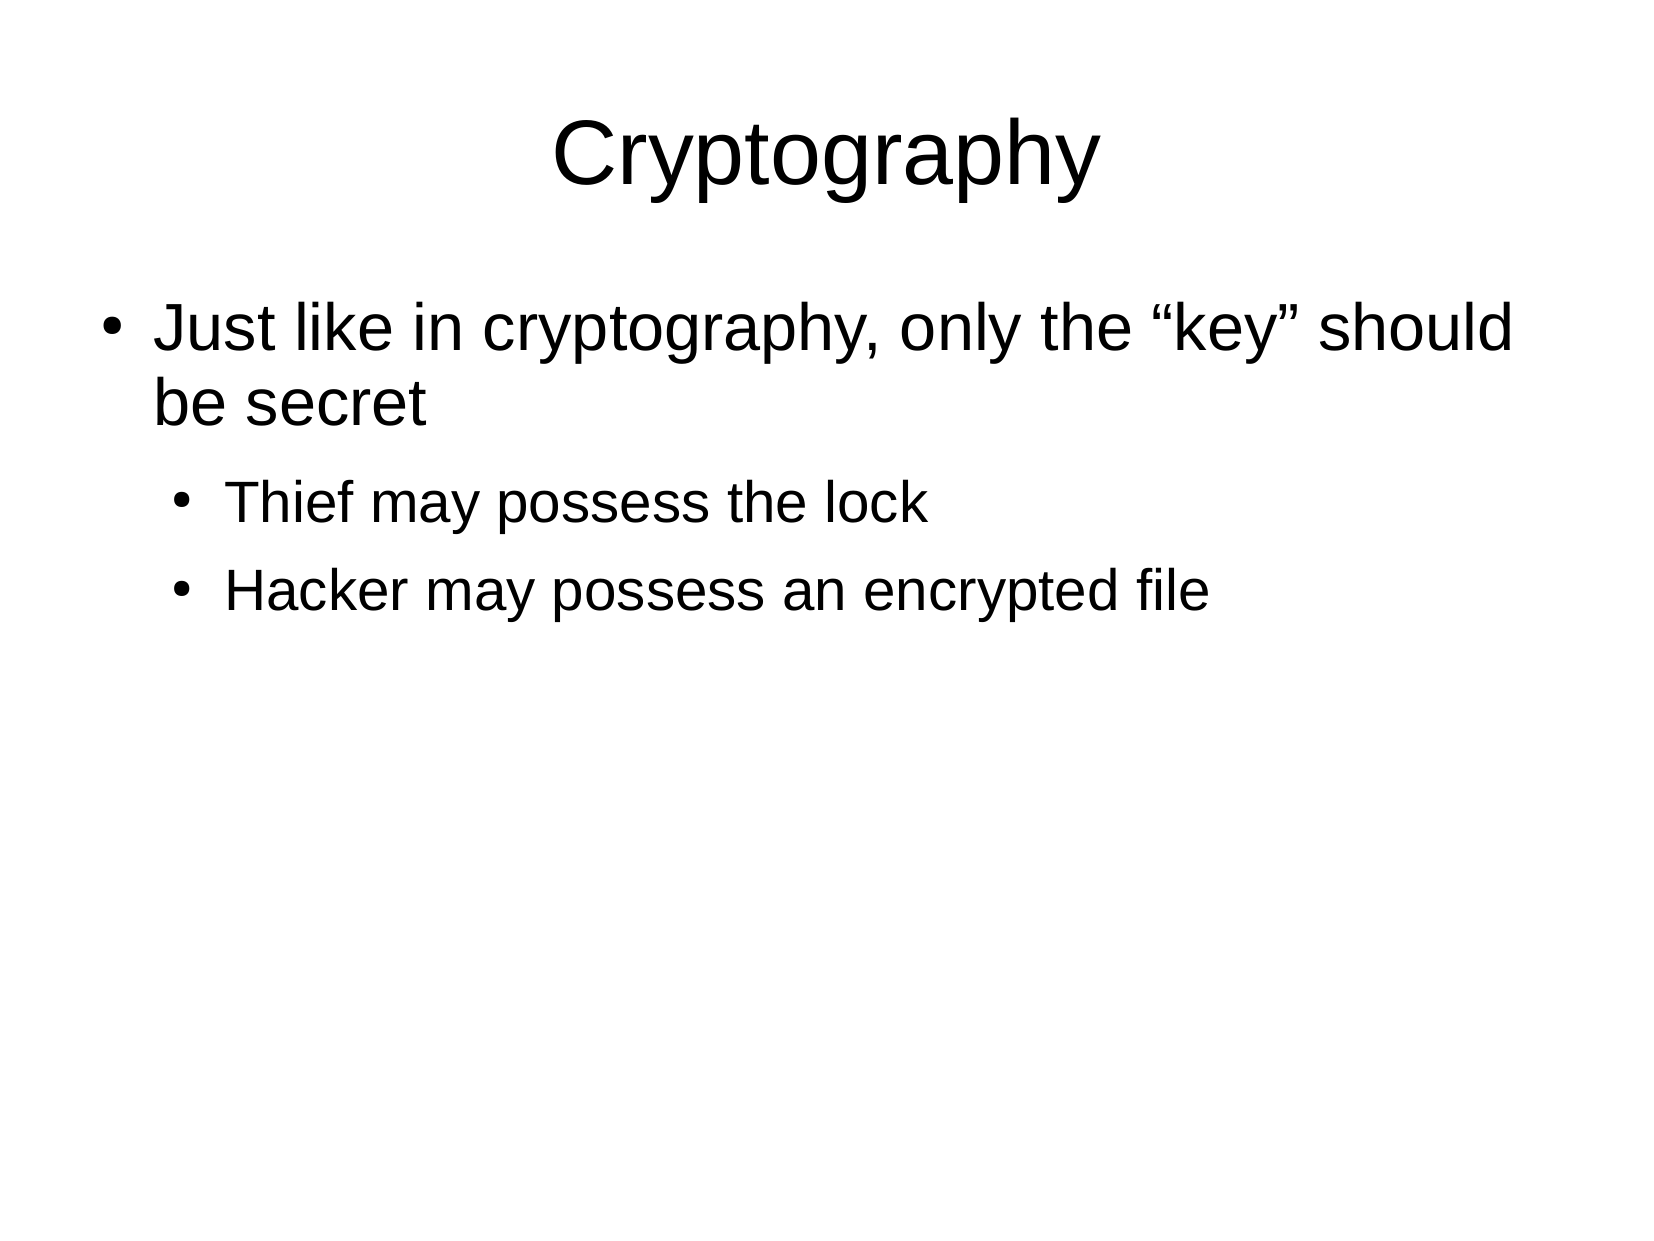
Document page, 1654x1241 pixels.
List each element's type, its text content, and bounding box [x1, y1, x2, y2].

list Just like in cryptography, only the “key” should be secret Thief may possess the lock Hacker may possess an encrypted file [82, 290, 1571, 1109]
title Cryptography [82, 56, 1571, 250]
